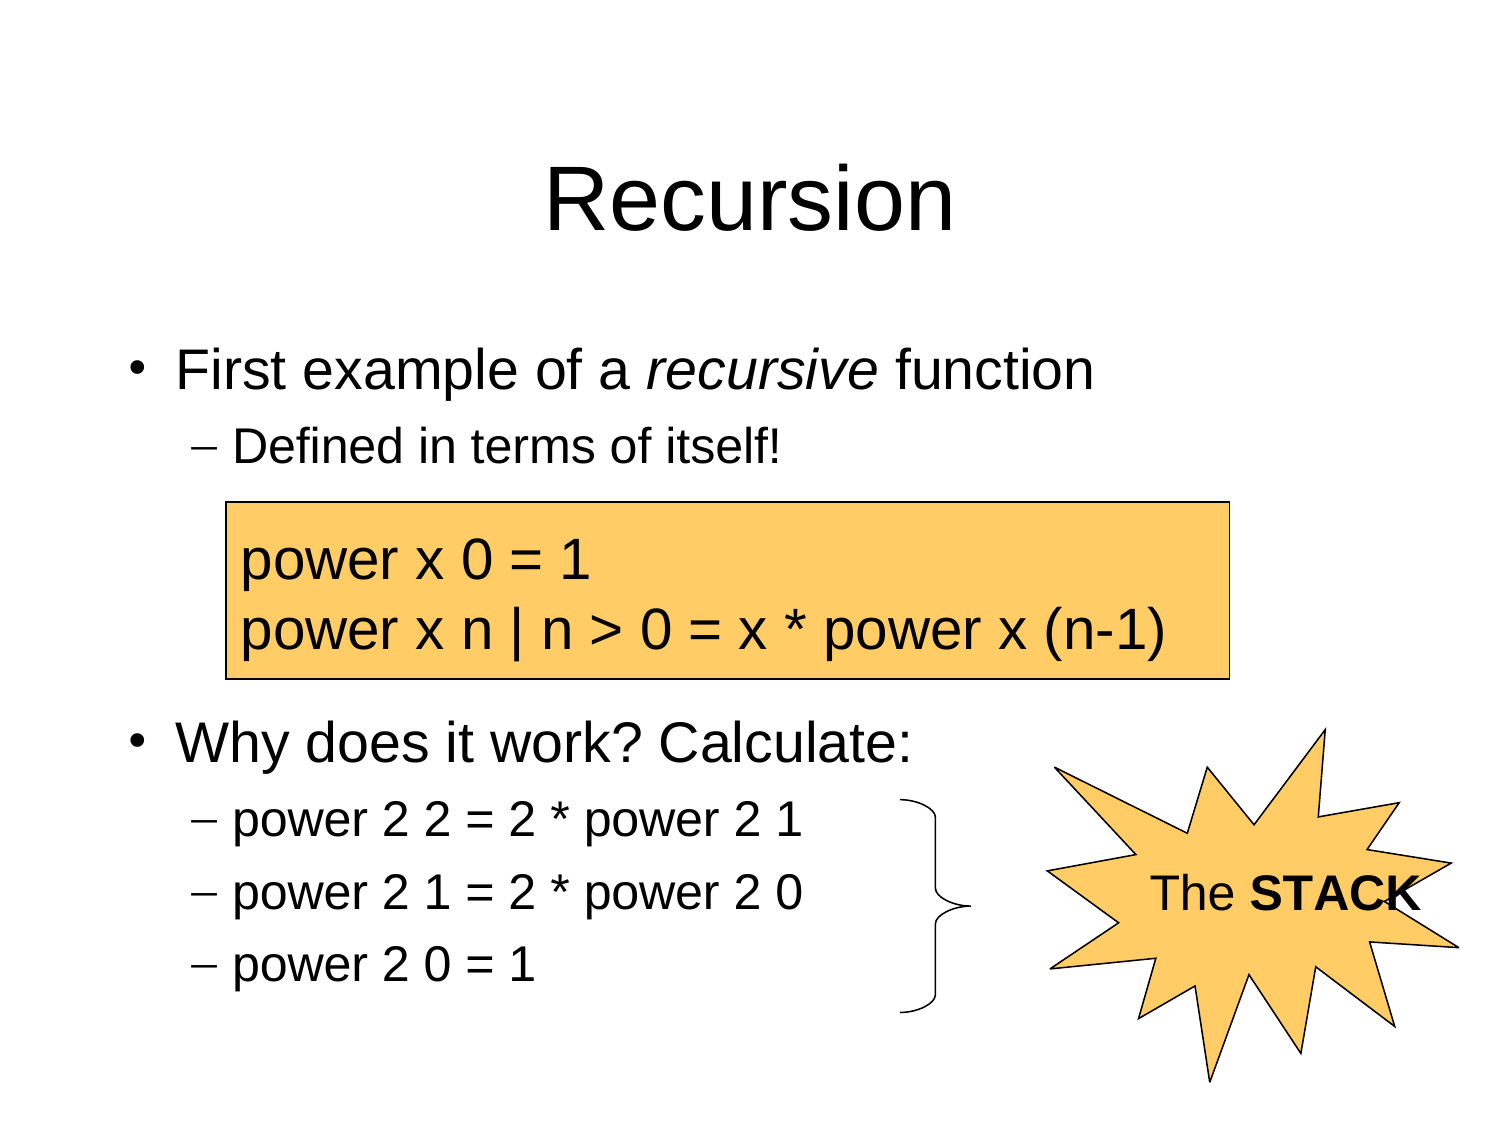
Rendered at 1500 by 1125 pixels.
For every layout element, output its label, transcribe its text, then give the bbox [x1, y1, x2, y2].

text_box The STACK [1047, 729, 1459, 1083]
text_box power x 0 = 1 power x n | n > 0 = x * power x (n-1) [225, 502, 1230, 680]
list First example of a recursive function Defined in terms of itself! Why does it work? Calculate: power 2 2 = 2 * power 2 1 power 2 1 = 2 * power 2 0 power 2 0 = 1 [112, 324, 1388, 1000]
title Recursion [112, 99, 1388, 288]
